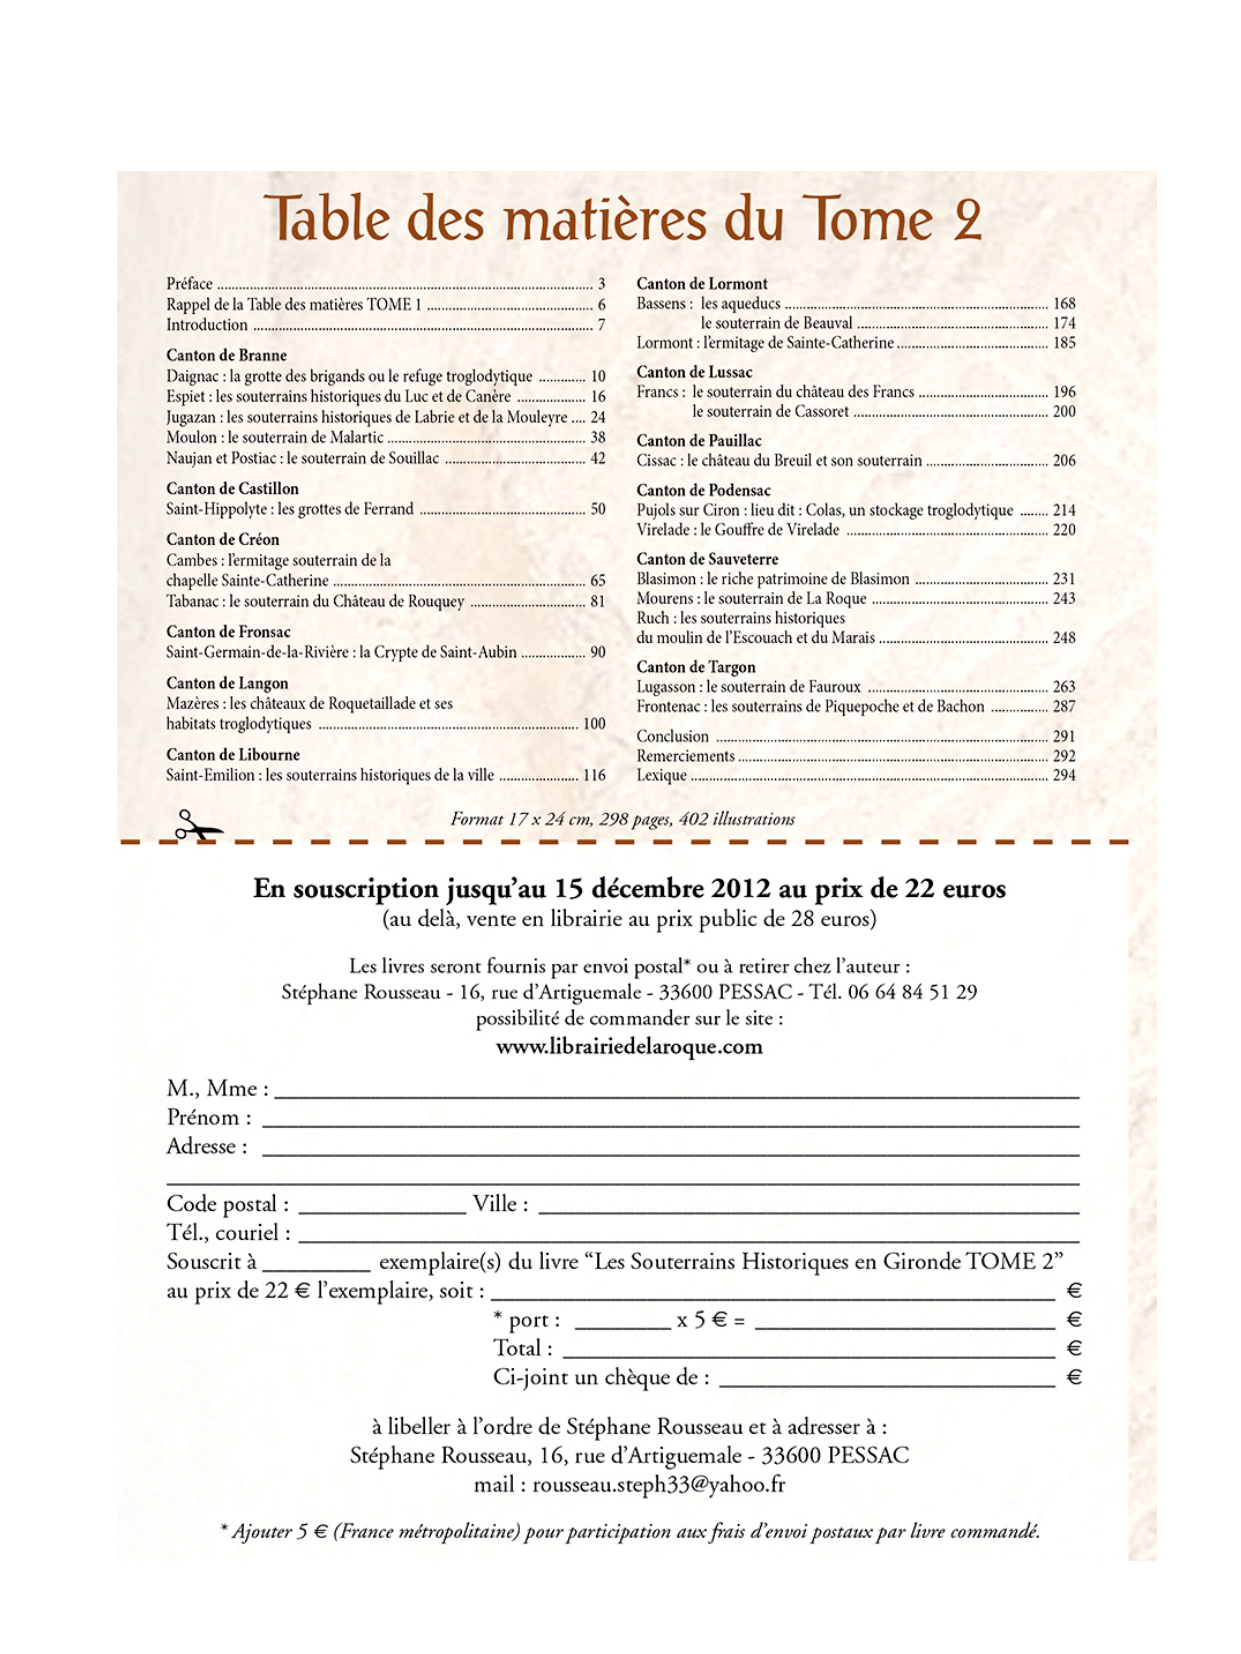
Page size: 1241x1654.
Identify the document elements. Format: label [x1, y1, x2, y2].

picture [117, 171, 1157, 1561]
